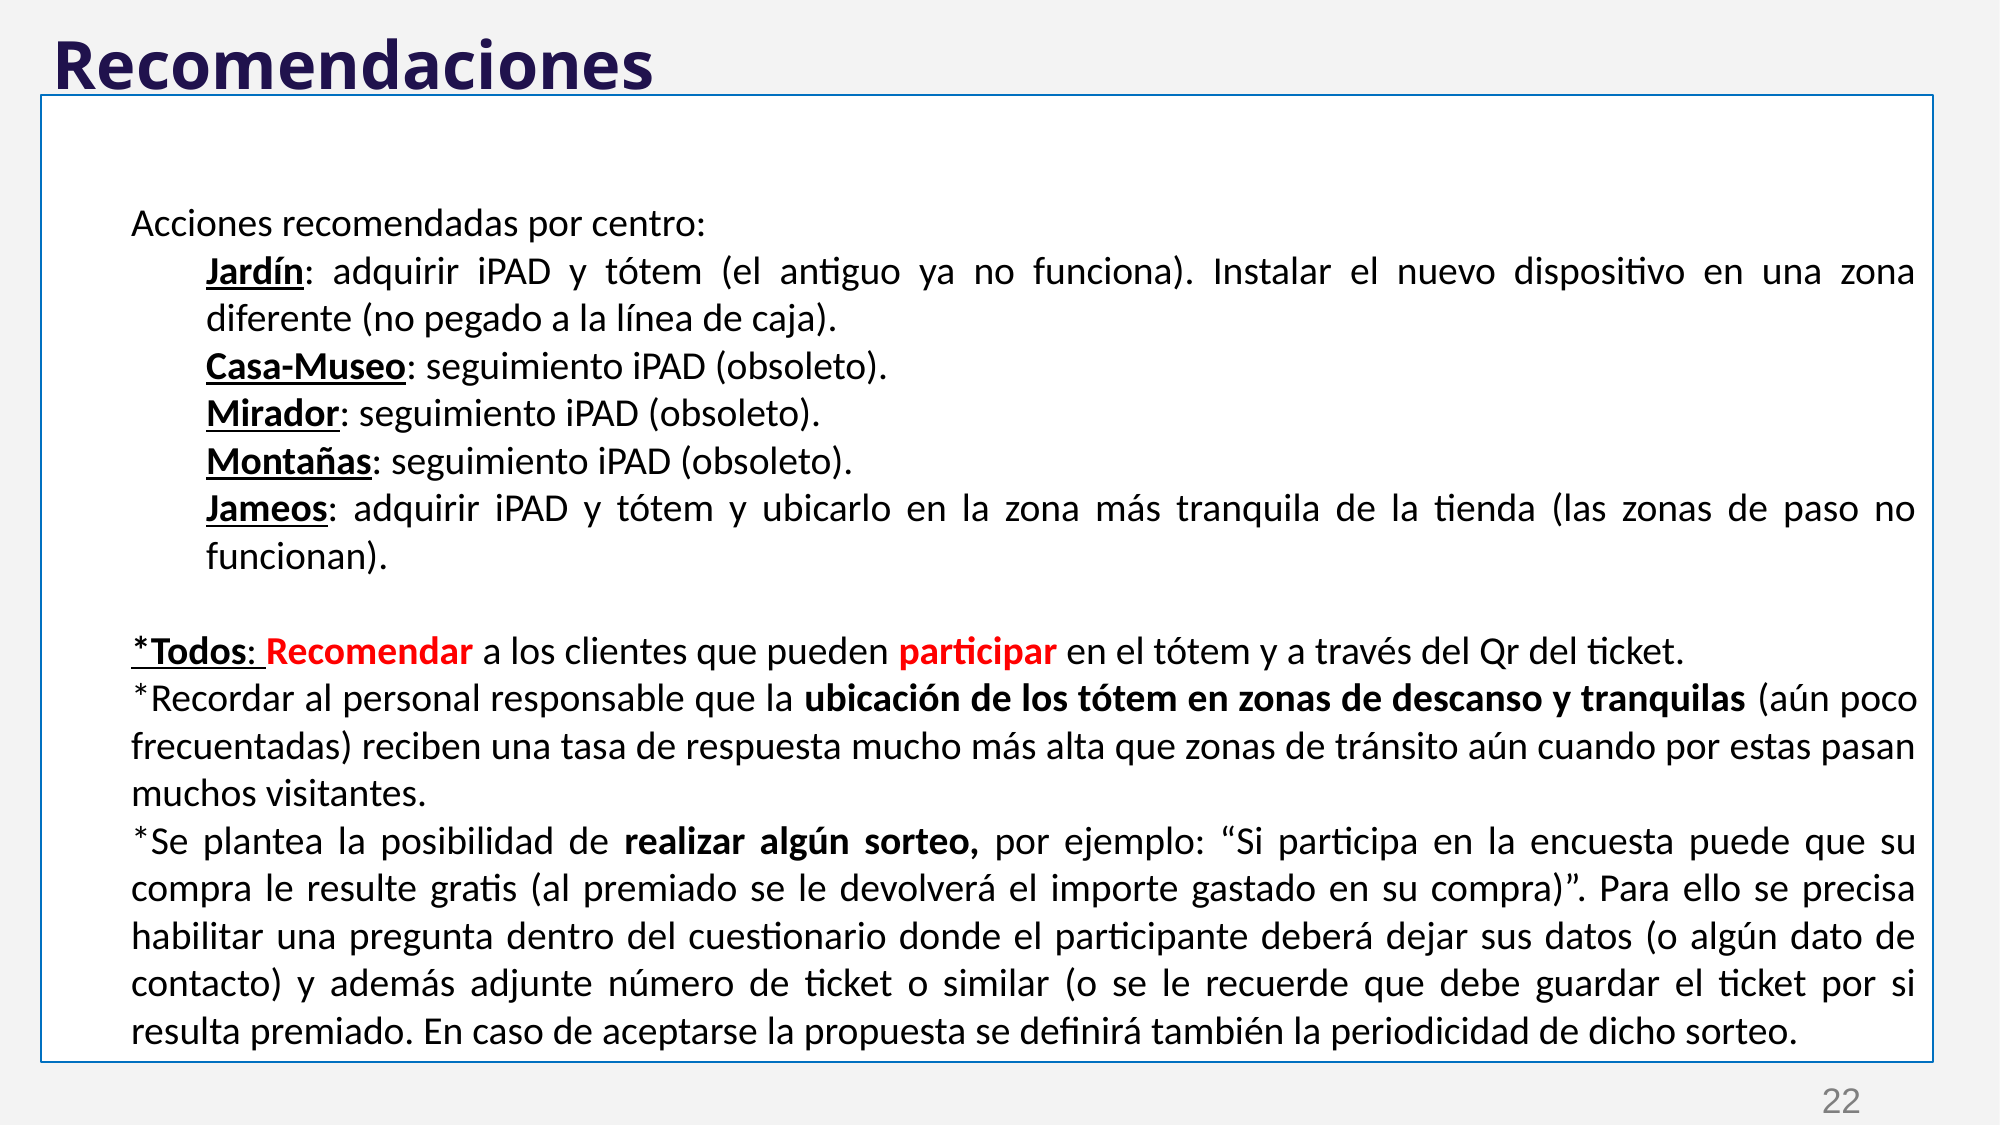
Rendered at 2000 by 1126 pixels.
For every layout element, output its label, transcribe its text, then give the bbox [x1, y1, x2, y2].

text_box Acciones recomendadas por centro: Jardín: adquirir iPAD y tótem (el antiguo ya no funciona). Instalar el nuevo dispositivo en una zona diferente (no pegado a la línea de caja). Casa-Museo: seguimiento iPAD (obsoleto). Mirador: seguimiento iPAD (obsoleto). Montañas: seguimiento iPAD (obsoleto). Jameos: adquirir iPAD y tótem y ubicarlo en la zona más tranquila de la tienda (las zonas de paso no funcionan). *Todos: Recomendar a los clientes que pueden participar en el tótem y a través del Qr del ticket. *Recordar al personal responsable que la ubicación de los tótem en zonas de descanso y tranquilas (aún poco frecuentadas) reciben una tasa de respuesta mucho más alta que zonas de tránsito aún cuando por estas pasan muchos visitantes. *Se plantea la posibilidad de realizar algún sorteo, por ejemplo: “Si participa en la encuesta puede que su compra le resulte gratis (al premiado se le devolverá el importe gastado en su compra)”. Para ello se precisa habilitar una pregunta dentro del cuestionario donde el participante deberá dejar sus datos (o algún dato de contacto) y además adjunte número de ticket o similar (o se le recuerde que debe guardar el ticket por si resulta premiado. En caso de aceptarse la propuesta se definirá también la periodicidad de dicho sorteo. [40, 94, 1934, 1062]
slide_number <number> [1412, 1069, 1880, 1126]
text_box Recomendaciones [52, 0, 1945, 126]
